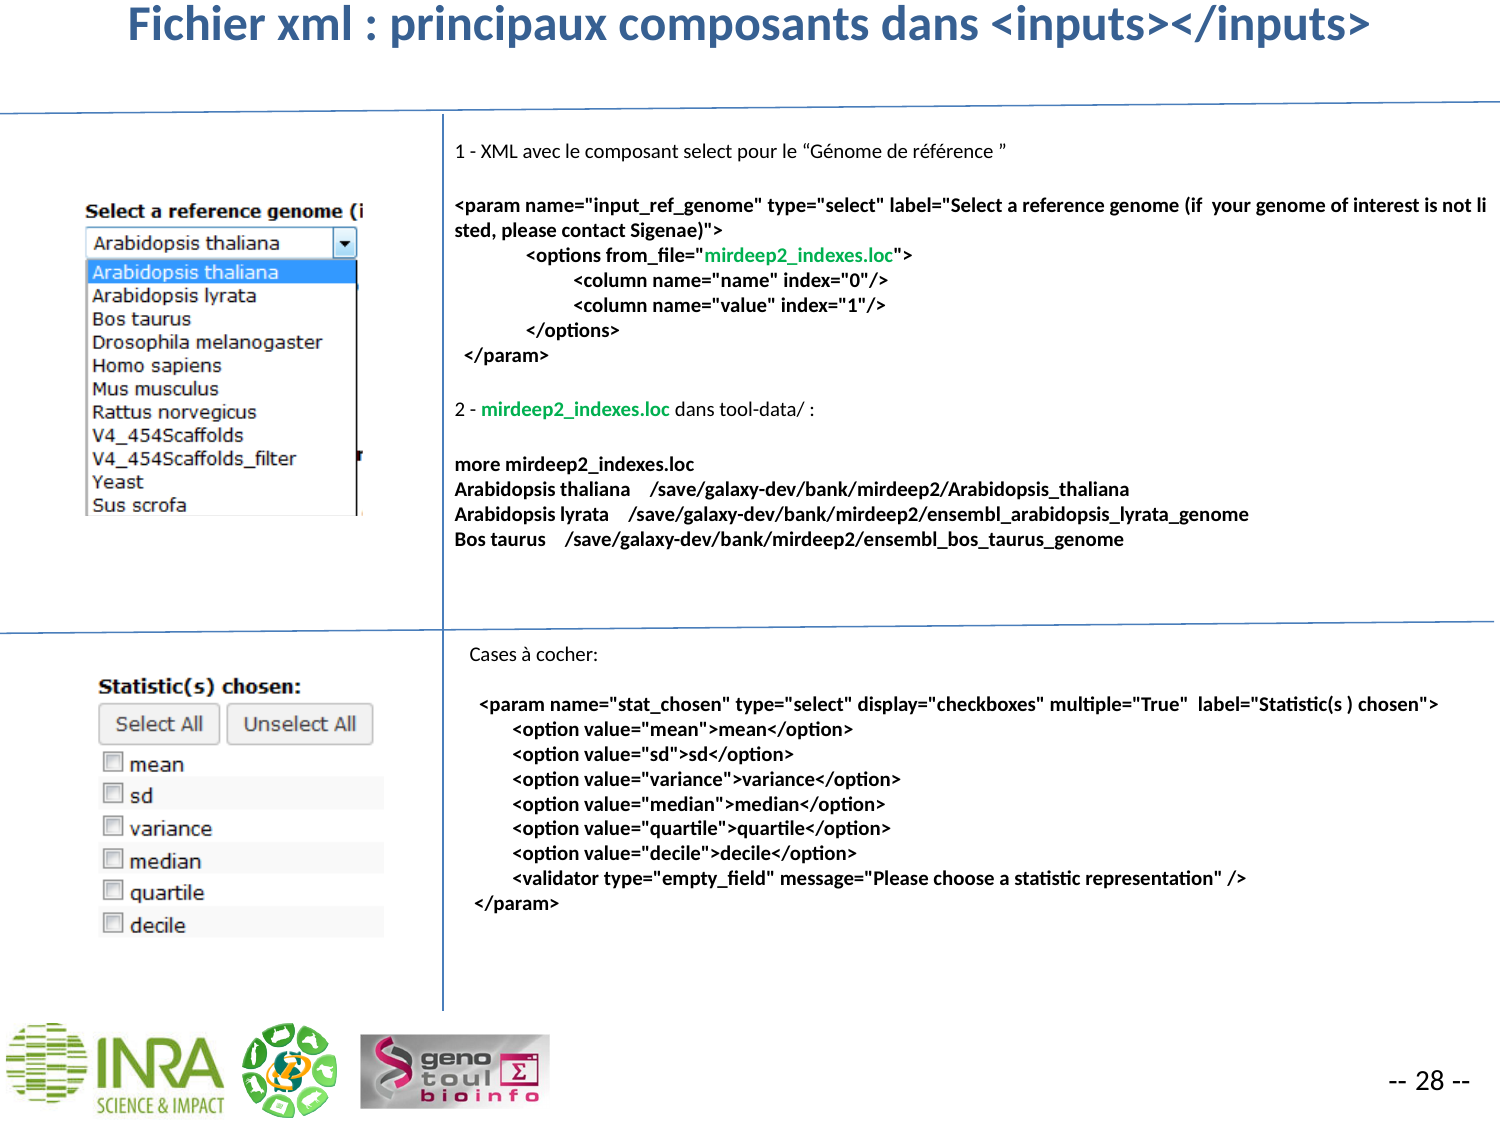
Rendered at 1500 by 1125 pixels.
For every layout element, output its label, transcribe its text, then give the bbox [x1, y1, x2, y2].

text_box 1 - XML avec le composant select pour le “Génome de référence ” <param name="input_ref_genome" type="select" label="Select a reference genome (if your genome of interest is not li sted, please contact Sigenae)"> <options from_file="mirdeep2_indexes.loc"> <column name="name" index="0"/> <column name="value" index="1"/> </options> </param> 2 - mirdeep2_indexes.loc dans tool-data/ : more mirdeep2_indexes.loc Arabidopsis thaliana /save/galaxy-dev/bank/mirdeep2/Arabidopsis_thaliana Arabidopsis lyrata /save/galaxy-dev/bank/mirdeep2/ensembl_arabidopsis_lyrata_genome Bos taurus /save/galaxy-dev/bank/mirdeep2/ensembl_bos_taurus_genome [454, 137, 1500, 433]
text_box Cases à cocher: <param name="stat_chosen" type="select" display="checkboxes" multiple="True" label="Statistic(s ) chosen"> <option value="mean">mean</option> <option value="sd">sd</option> <option value="variance">variance</option> <option value="median">median</option> <option value="quartile">quartile</option> <option value="decile">decile</option> <validator type="empty_field" message="Please choose a statistic representation" /> </param> [455, 633, 1482, 923]
text_box Fichier xml : principaux composants dans <inputs></inputs> [0, 0, 1500, 73]
picture [88, 668, 384, 941]
picture [76, 196, 363, 516]
